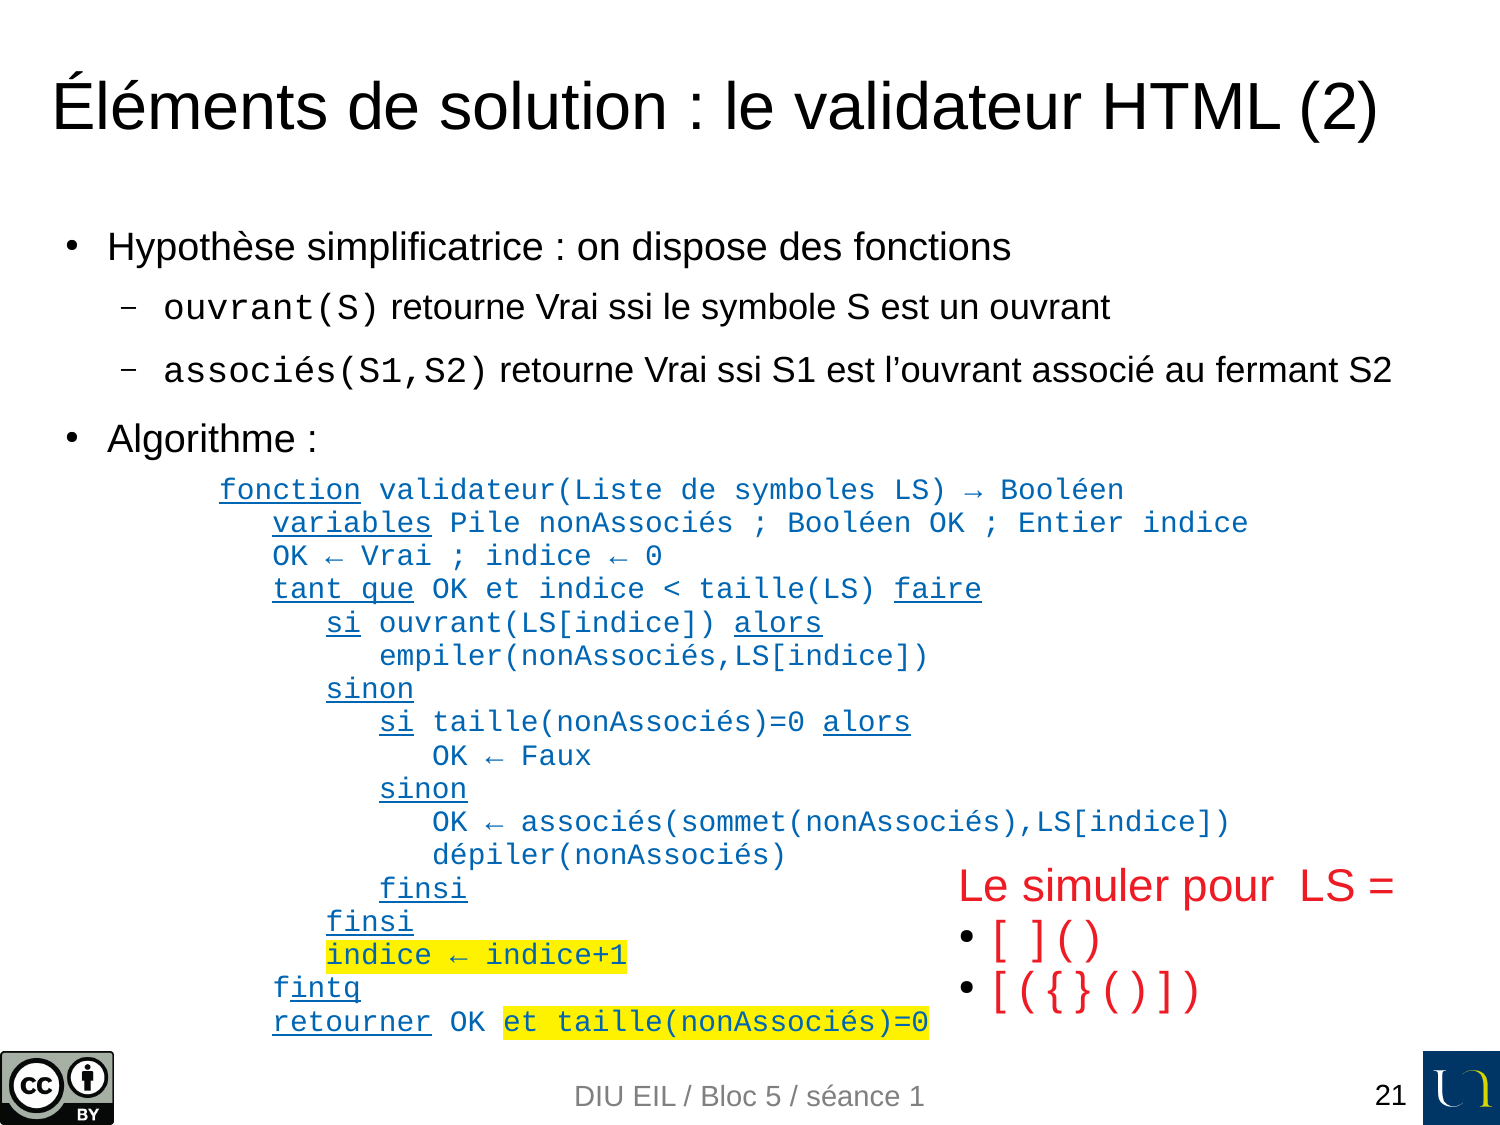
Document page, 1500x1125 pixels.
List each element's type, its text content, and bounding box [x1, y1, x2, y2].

picture [1417, 1051, 1500, 1125]
list Hypothèse simplificatrice : on dispose des fonctions ouvrant(S) retourne Vrai ssi le symbole S est un ouvrant associés(S1,S2) retourne Vrai ssi S1 est l’ouvrant associé au fermant S2 Algorithme : fonction validateur(Liste de symboles LS) → Booléen variables Pile nonAssociés ; Booléen OK ; Entier indice OK ← Vrai ; indice ← 0 tant que OK et indice < taille(LS) faire si ouvrant(LS[indice]) alors empiler(nonAssociés,LS[indice]) sinon si taille(nonAssociés)=0 alors OK ← Faux sinon OK ← associés(sommet(nonAssociés),LS[indice]) dépiler(nonAssociés) finsi finsi indice ← indice+1 fintq retourner OK et taille(nonAssociés)=0 [51, 224, 1449, 1052]
text_box Le simuler pour LS = [ ] ( ) [ ( { } ( ) ] ) [943, 853, 1424, 1022]
title Éléments de solution : le validateur HTML (2) [51, 44, 1449, 170]
picture [0, 1051, 114, 1125]
